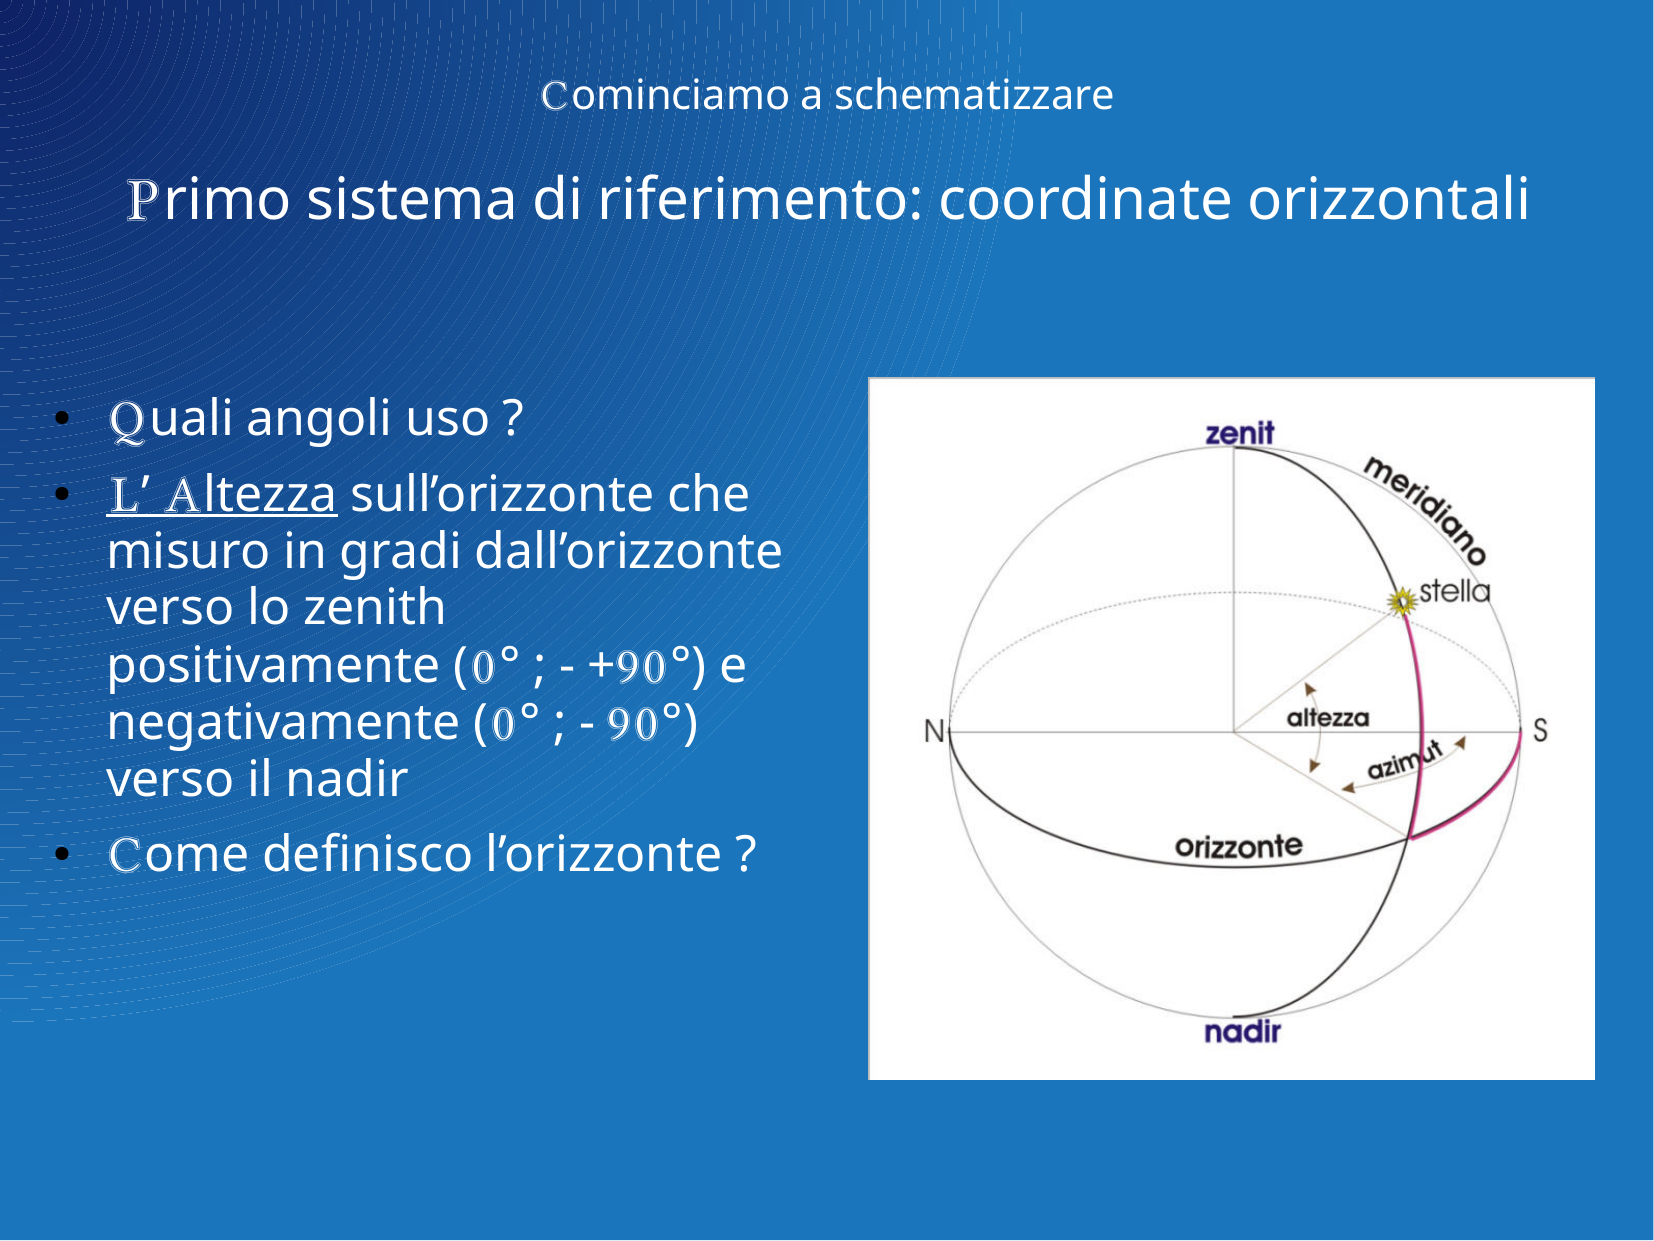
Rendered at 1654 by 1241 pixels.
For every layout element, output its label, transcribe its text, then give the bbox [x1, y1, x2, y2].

picture [868, 377, 1595, 1080]
title Cominciamo a schematizzare Primo sistema di riferimento: coordinate orizzontali [82, 36, 1571, 270]
list Quali angoli uso ? L’ Altezza sull’orizzonte che misuro in gradi dall’orizzonte verso lo zenith positivamente (0° ; - +90°) e negativamente (0° ; - 90°) verso il nadir Come definisco l’orizzonte ? [35, 391, 827, 1111]
